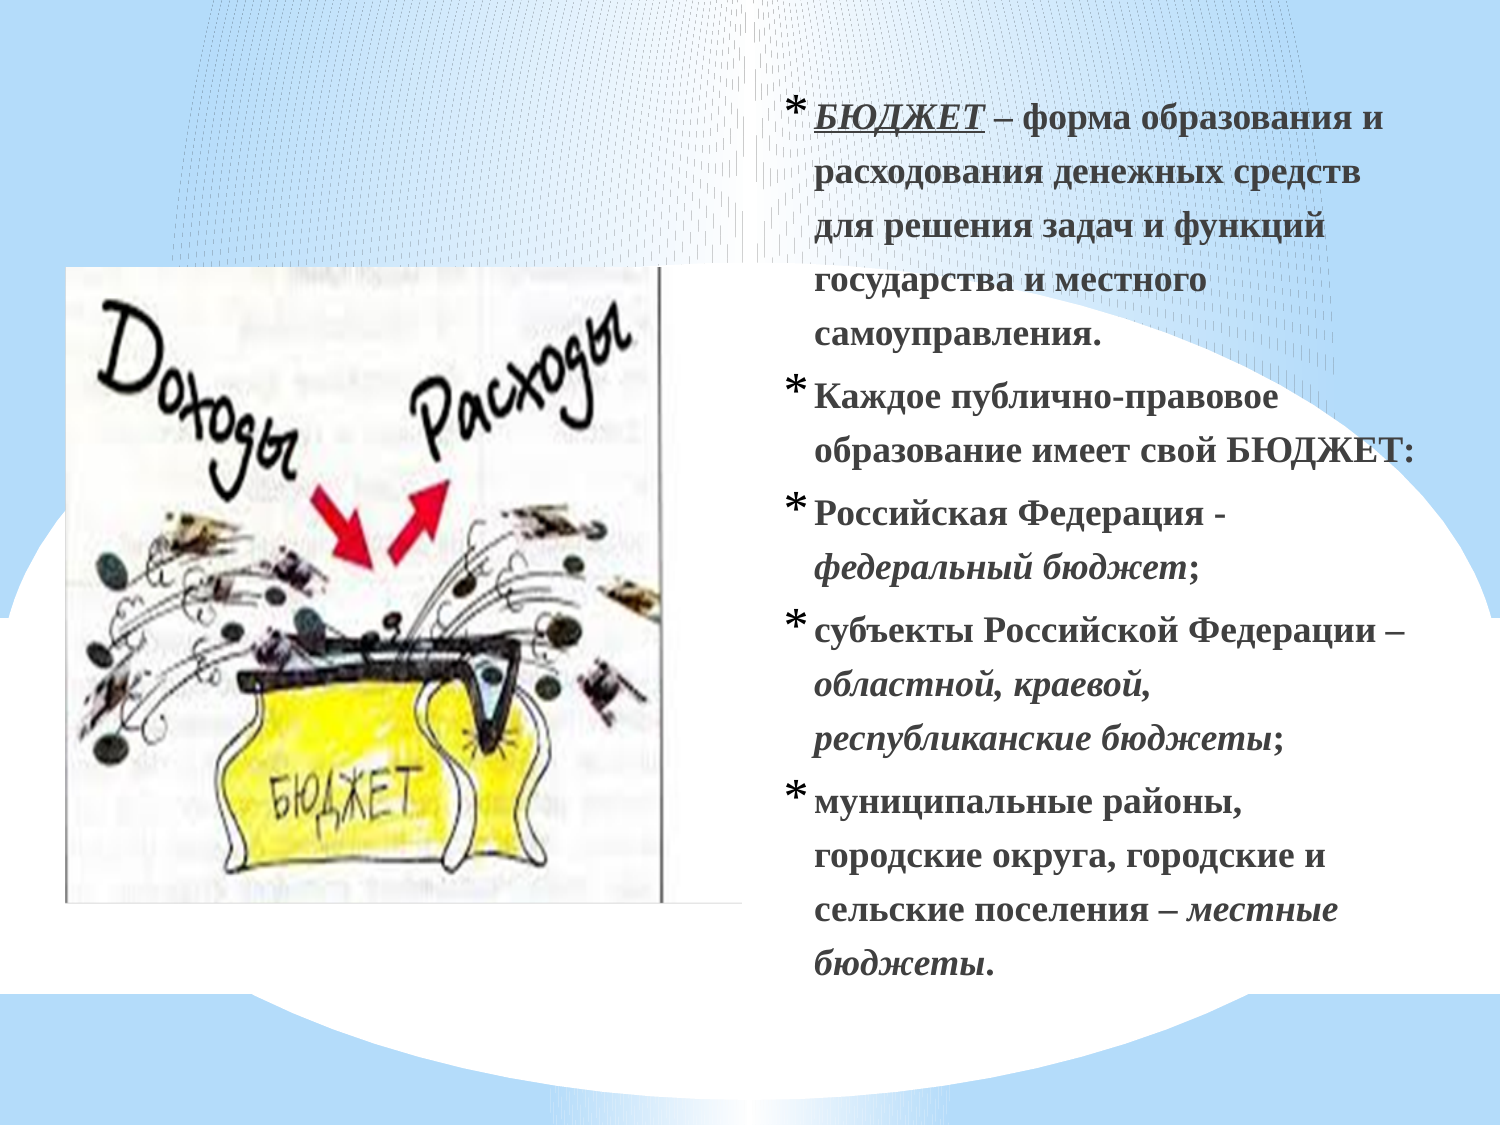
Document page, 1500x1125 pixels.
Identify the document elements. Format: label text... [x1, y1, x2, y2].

picture [64, 267, 742, 905]
list БЮДЖЕТ – форма образования и расходования денежных средств для решения задач и функций государства и местного самоуправления. Каждое публично-правовое образование имеет свой БЮДЖЕТ: Российская Федерация - федеральный бюджет; субъекты Российской Федерации – областной, краевой, республиканские бюджеты; муниципальные районы, городские округа, городские и сельские поселения – местные бюджеты. [761, 16, 1436, 1071]
